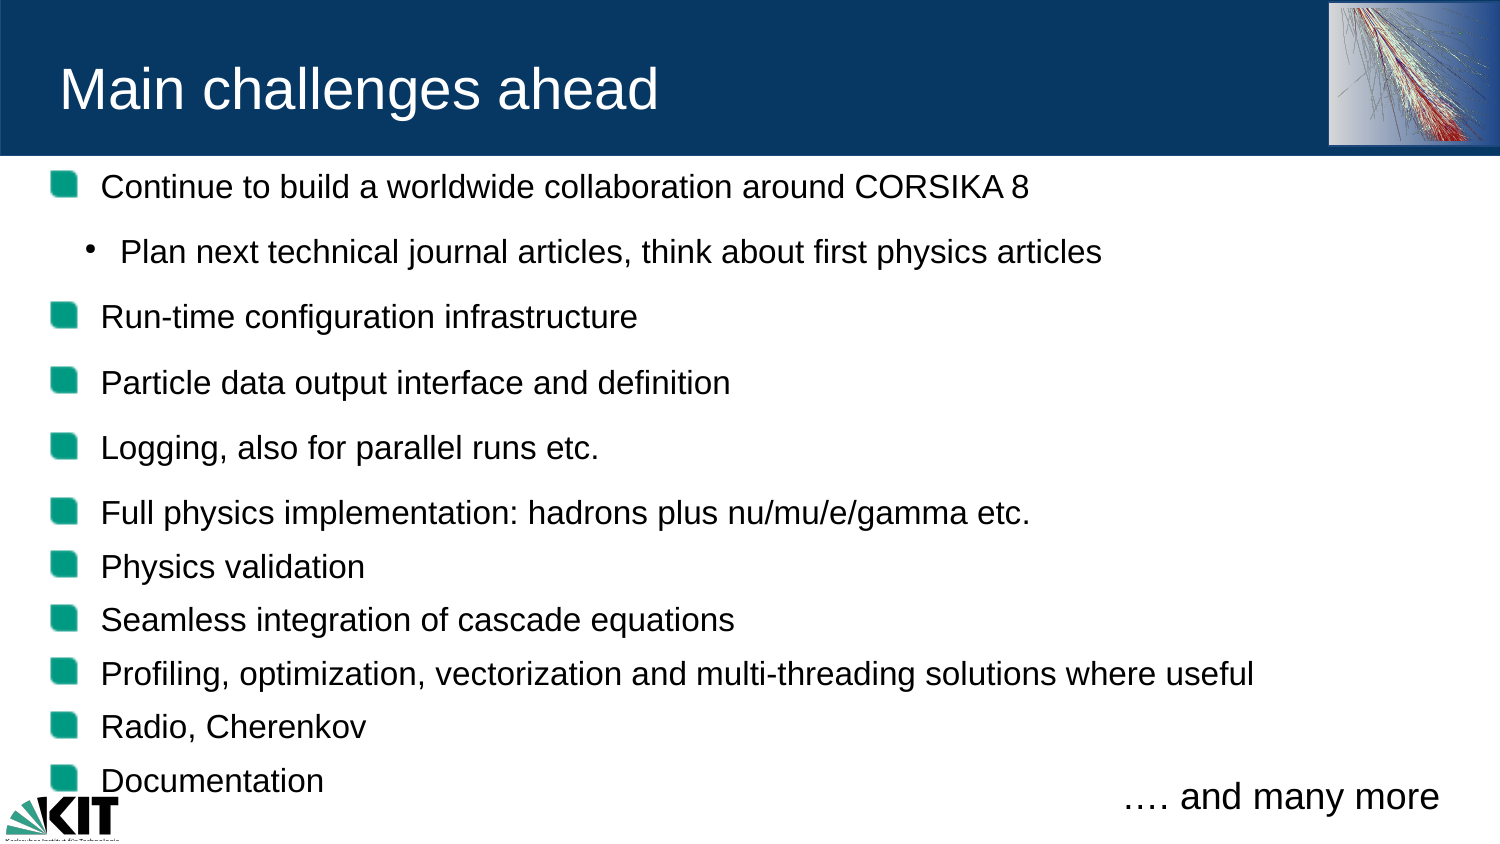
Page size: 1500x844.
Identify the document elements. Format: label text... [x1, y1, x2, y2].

picture [49, 710, 80, 741]
picture [49, 656, 80, 687]
picture [49, 603, 80, 634]
picture [49, 431, 80, 462]
picture [49, 300, 80, 331]
picture [49, 549, 80, 580]
picture [5, 763, 120, 841]
text_box …. and many more [1054, 768, 1456, 826]
text_box Continue to build a worldwide collaboration around CORSIKA 8 Plan next technical journal articles, think about first physics articles Run-time configuration infrastructure Particle data output interface and definition Logging, also for parallel runs etc. Full physics implementation: hadrons plus nu/mu/e/gamma etc. Physics validation Seamless integration of cascade equations Profiling, optimization, vectorization and multi-threading solutions where useful Radio, Cherenkov Documentation [49, 164, 1455, 767]
picture [49, 496, 80, 527]
picture [49, 365, 80, 396]
text_box Main challenges ahead [45, 49, 851, 130]
picture [1338, 8, 1490, 141]
picture [49, 169, 80, 200]
